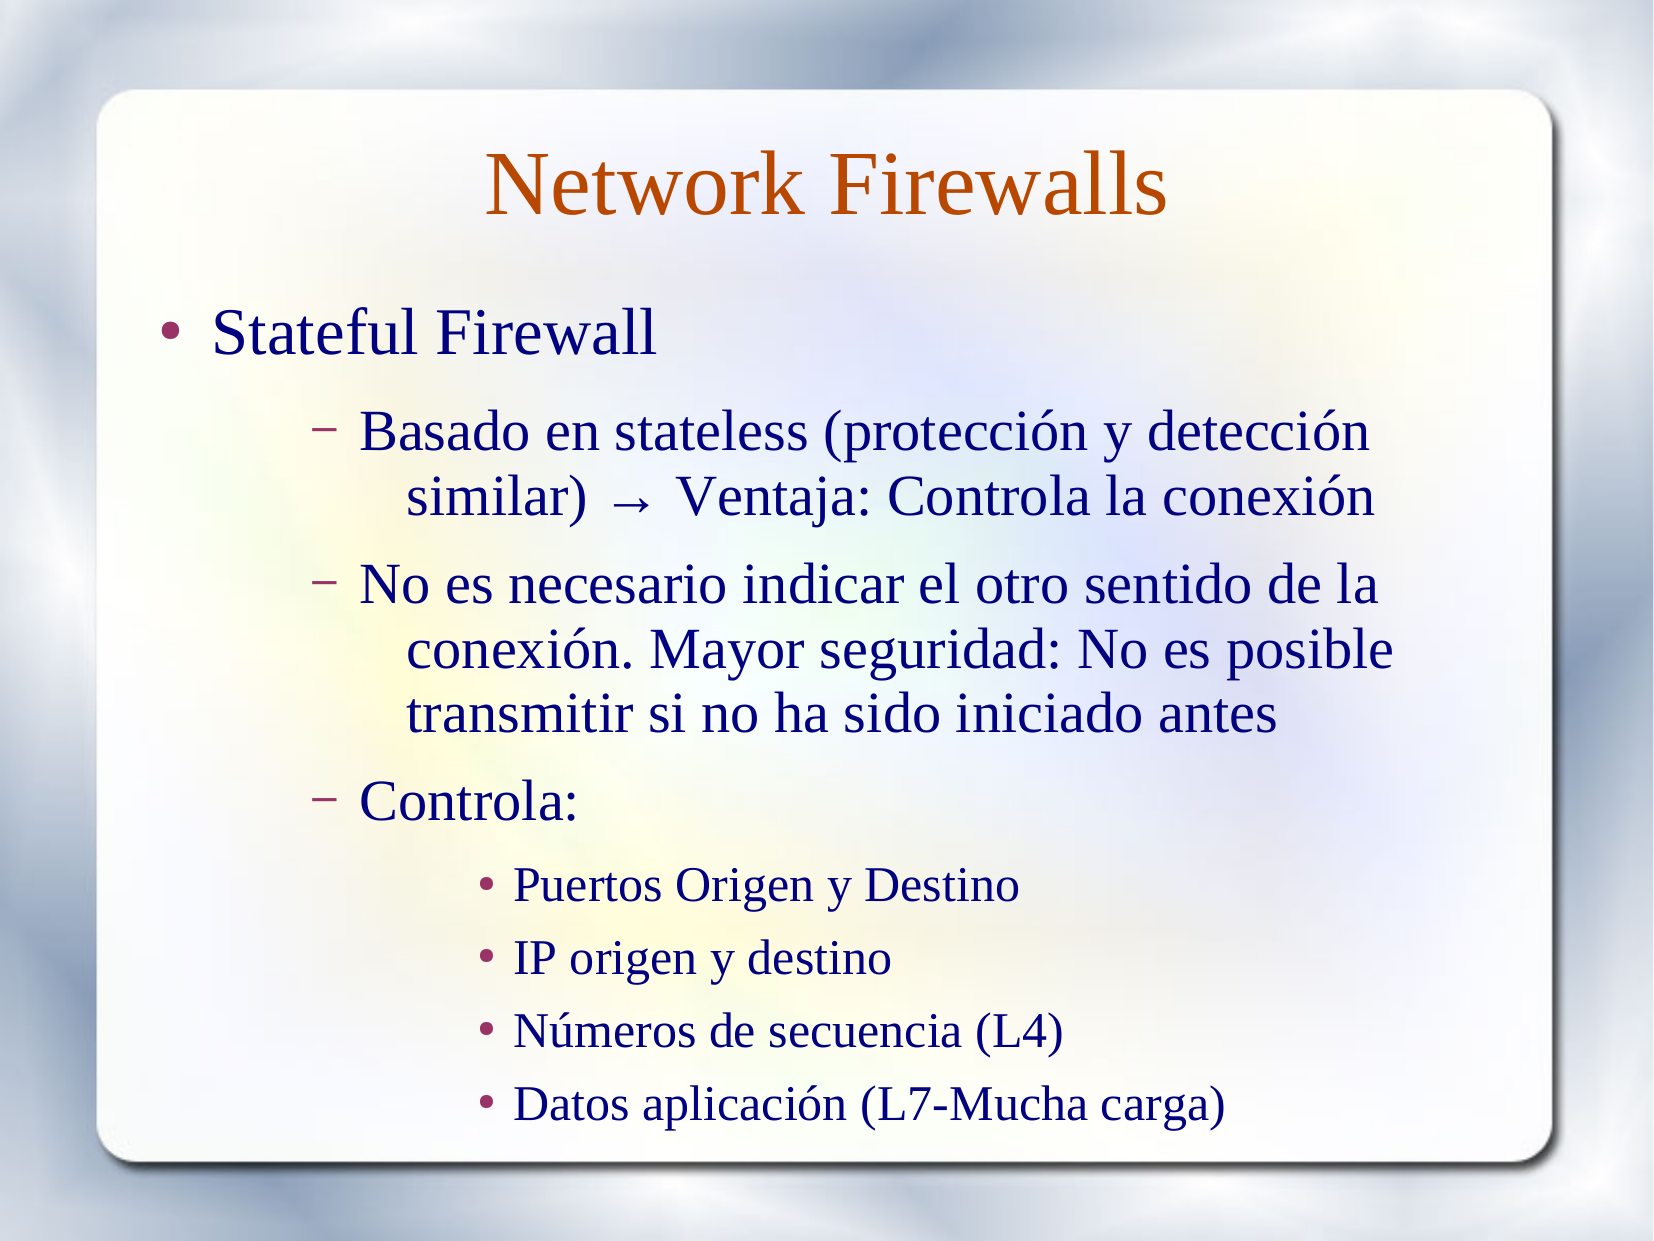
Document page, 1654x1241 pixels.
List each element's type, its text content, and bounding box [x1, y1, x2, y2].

title Network Firewalls [121, 132, 1534, 235]
list Stateful Firewall Basado en stateless (protección y detección similar) → Ventaja: Controla la conexión No es necesario indicar el otro sentido de la conexión. Mayor seguridad: No es posible transmitir si no ha sido iniciado antes Controla: Puertos Origen y Destino IP origen y destino Números de secuencia (L4) Datos aplicación (L7-Mucha carga) [123, 295, 1536, 1132]
picture [0, 0, 1654, 1241]
